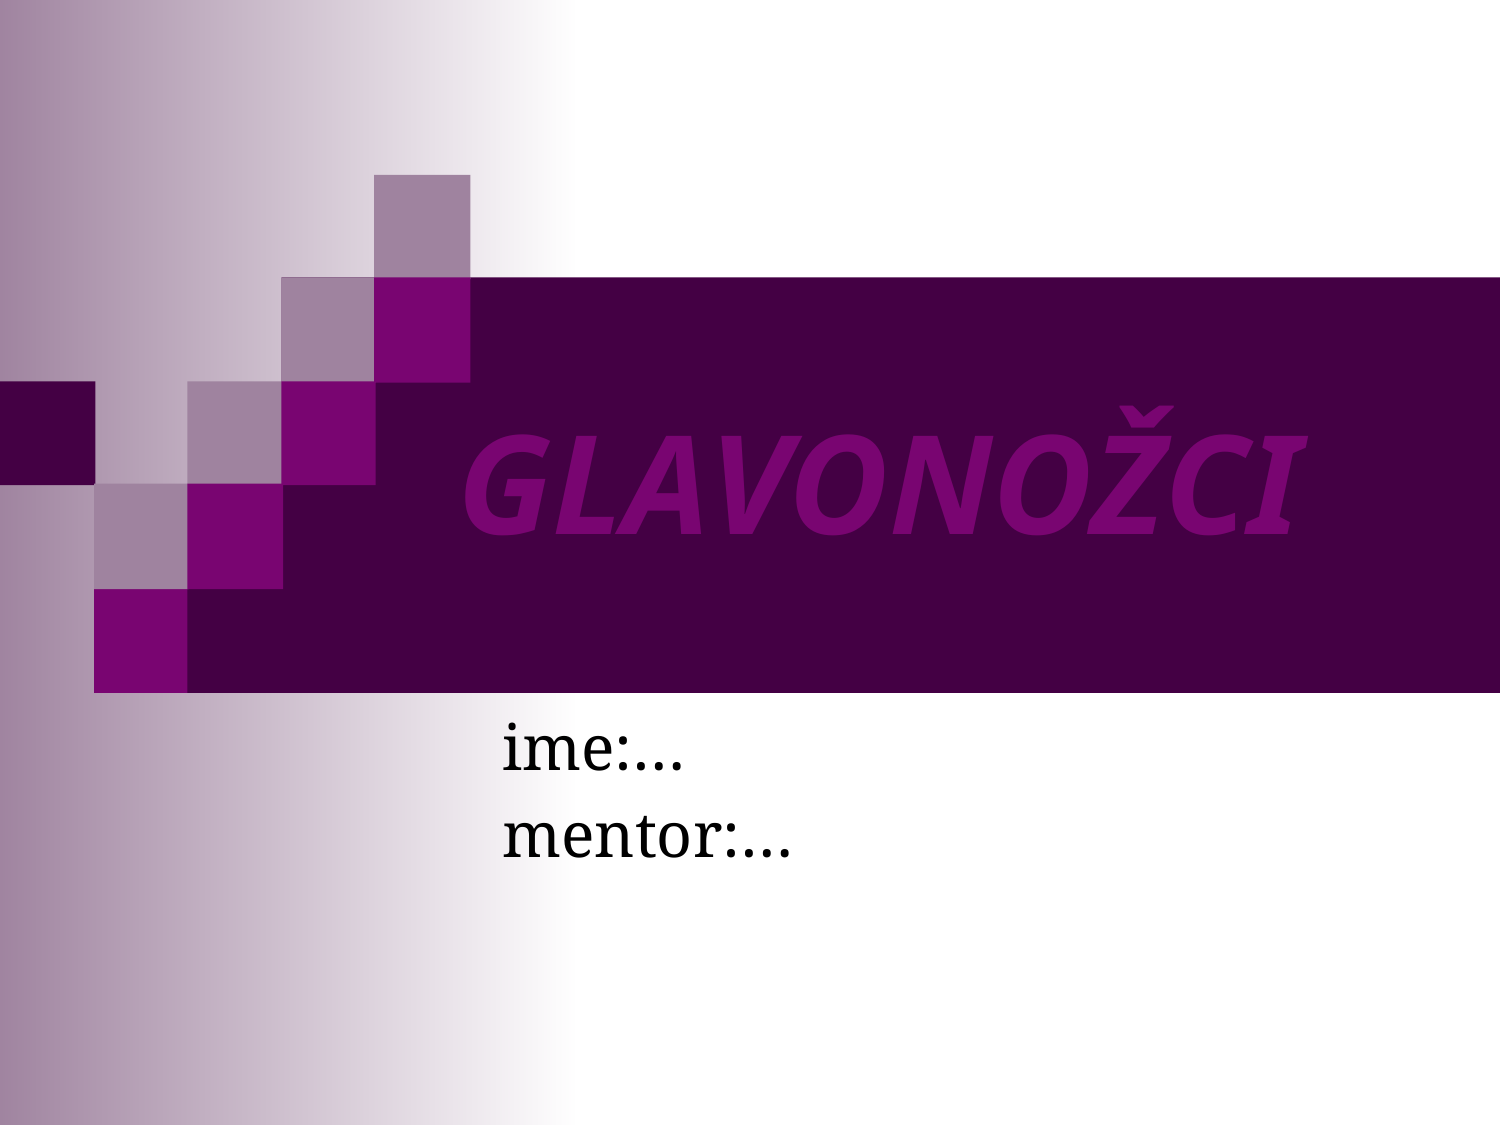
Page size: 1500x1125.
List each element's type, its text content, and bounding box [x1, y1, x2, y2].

title GLAVONOŽCI [442, 302, 1500, 657]
subtitle ime:… mentor:… [487, 699, 1475, 988]
